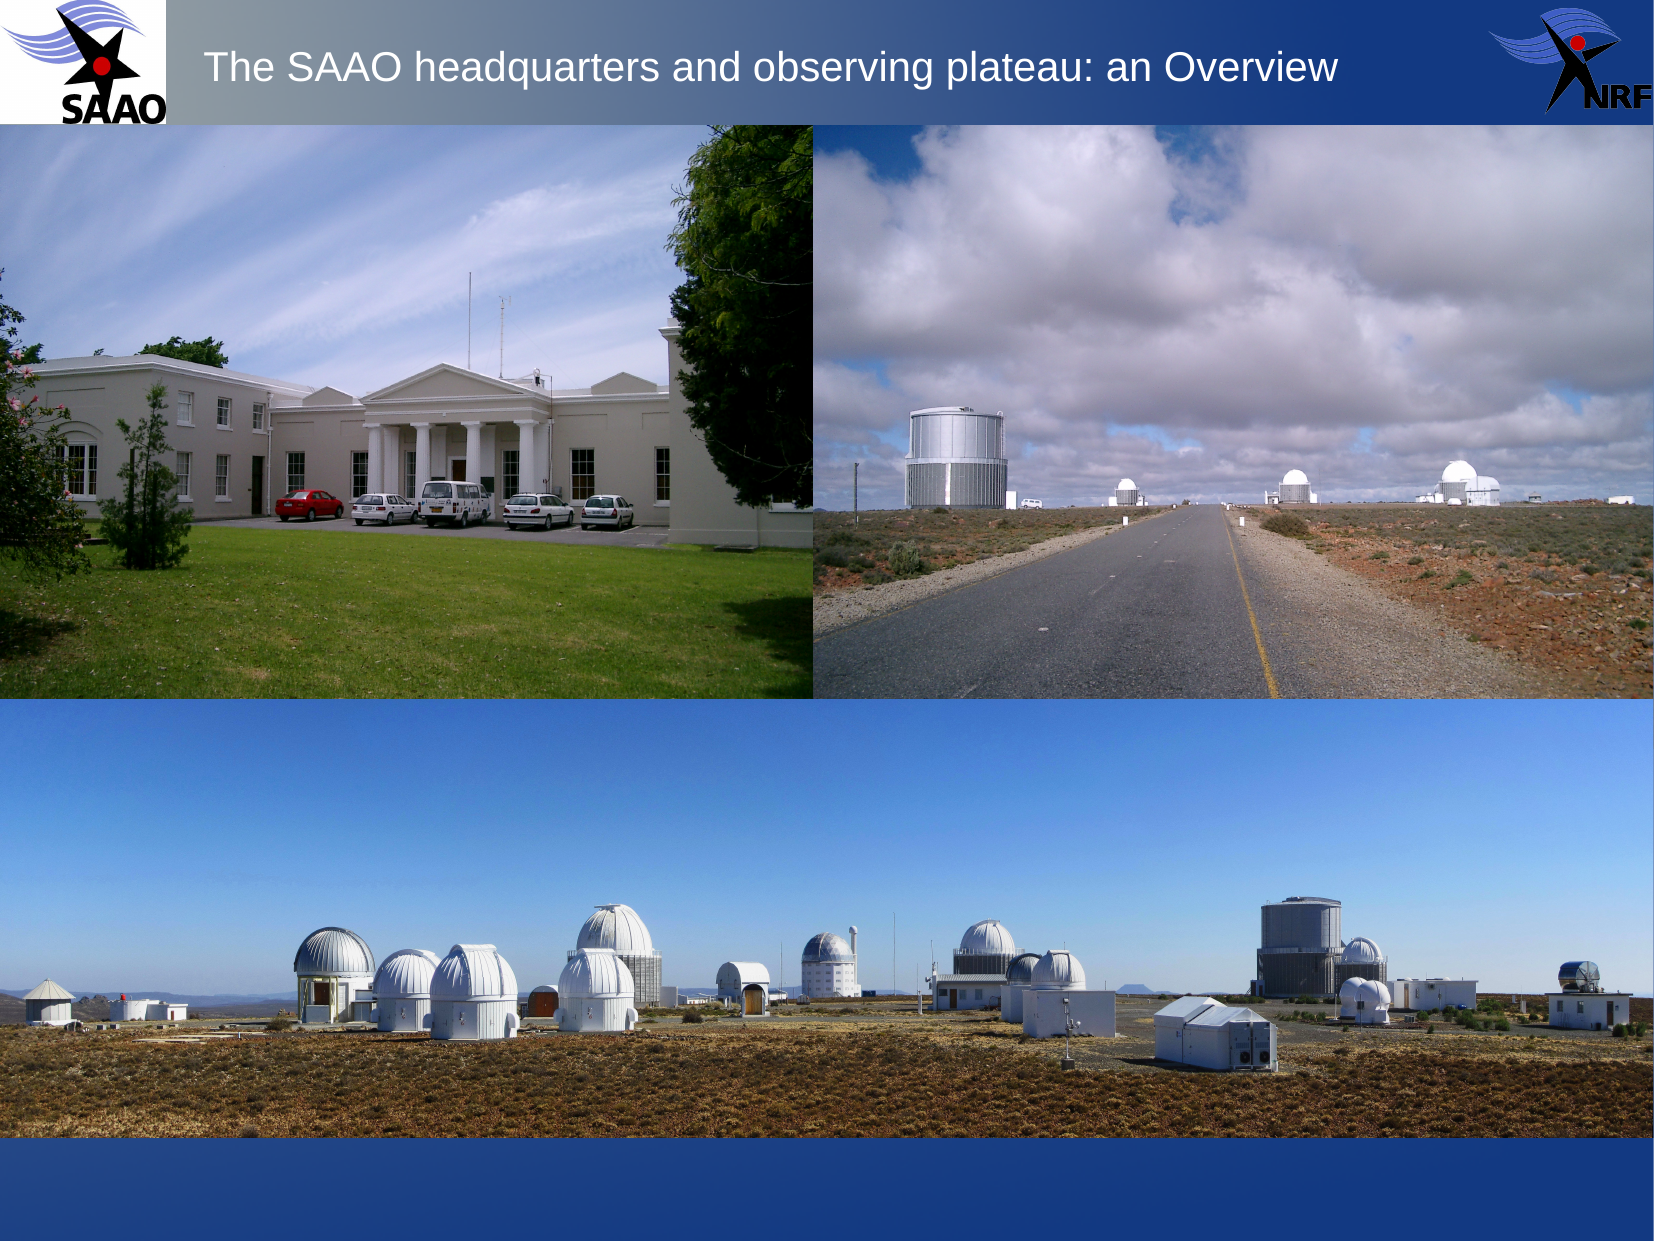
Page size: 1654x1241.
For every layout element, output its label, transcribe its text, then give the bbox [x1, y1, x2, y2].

picture [0, 0, 1654, 1241]
title The SAAO headquarters and observing plateau: an Overview [188, 28, 1488, 103]
